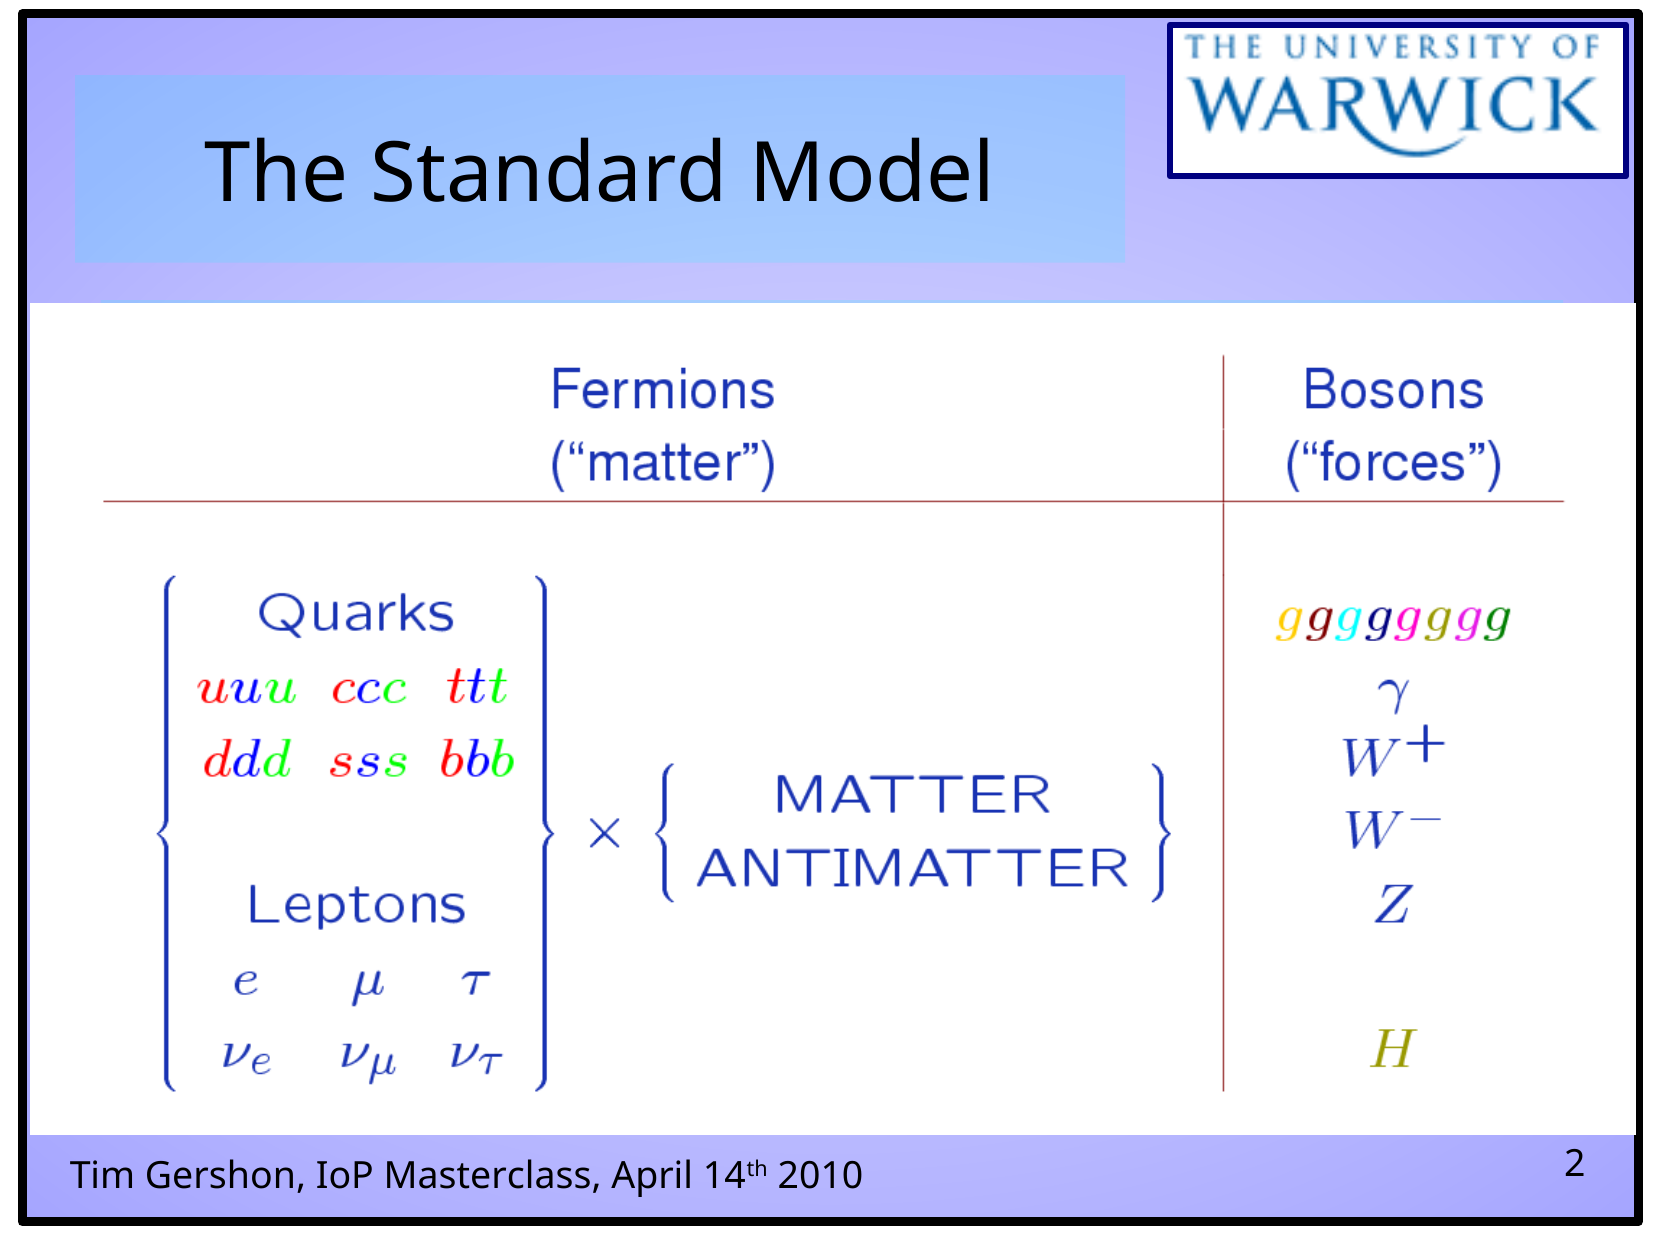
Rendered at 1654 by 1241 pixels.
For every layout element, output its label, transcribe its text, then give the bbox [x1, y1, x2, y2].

picture [30, 303, 1636, 1135]
text_box [22, 13, 1639, 1222]
text_box <number> [1537, 1125, 1613, 1201]
text_box Tim Gershon, IoP Masterclass, April 14th 2010 [72, 1136, 861, 1212]
text_box The Standard Model [75, 75, 1126, 263]
picture [1172, 27, 1623, 174]
